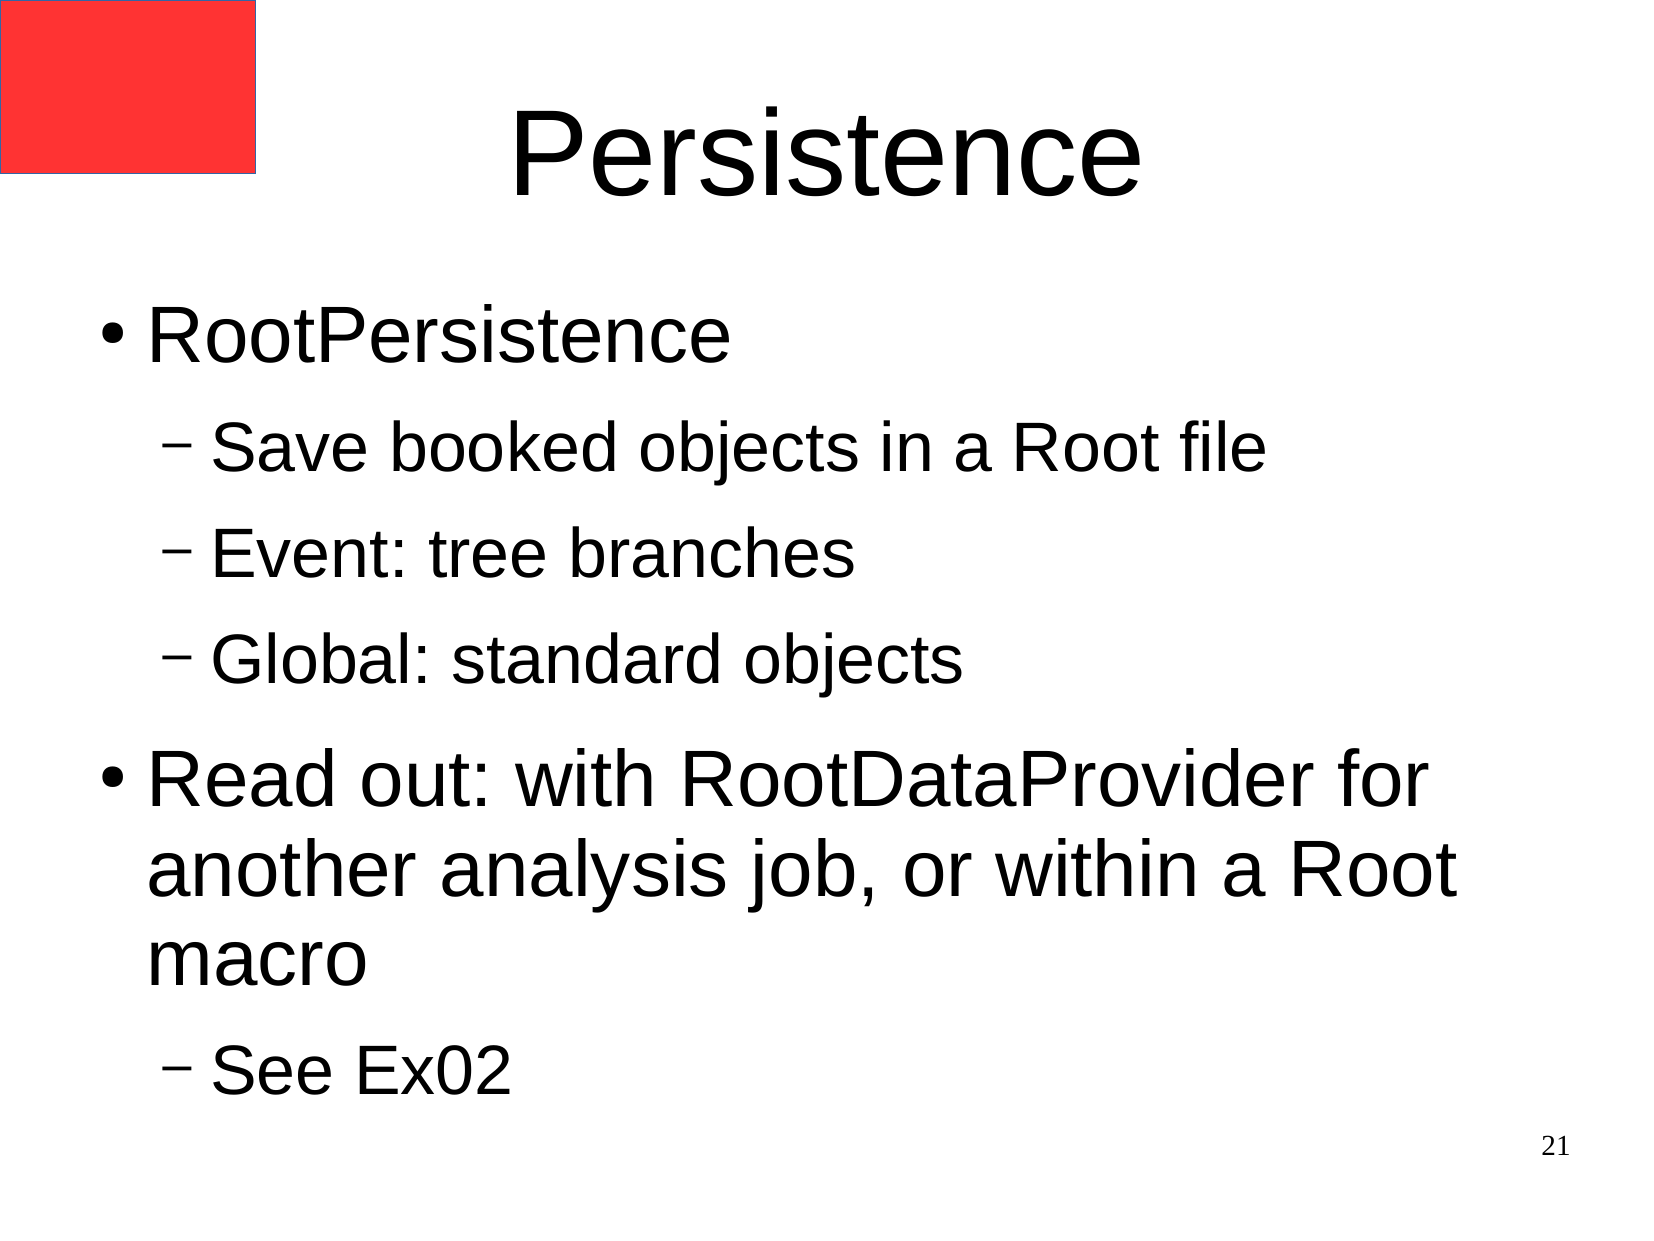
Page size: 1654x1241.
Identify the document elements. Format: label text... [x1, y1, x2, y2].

text_box [0, 0, 256, 174]
title Persistence [82, 49, 1571, 257]
list RootPersistence Save booked objects in a Root file Event: tree branches Global: standard objects Read out: with RootDataProvider for another analysis job, or within a Root macro See Ex02 [82, 290, 1571, 1111]
